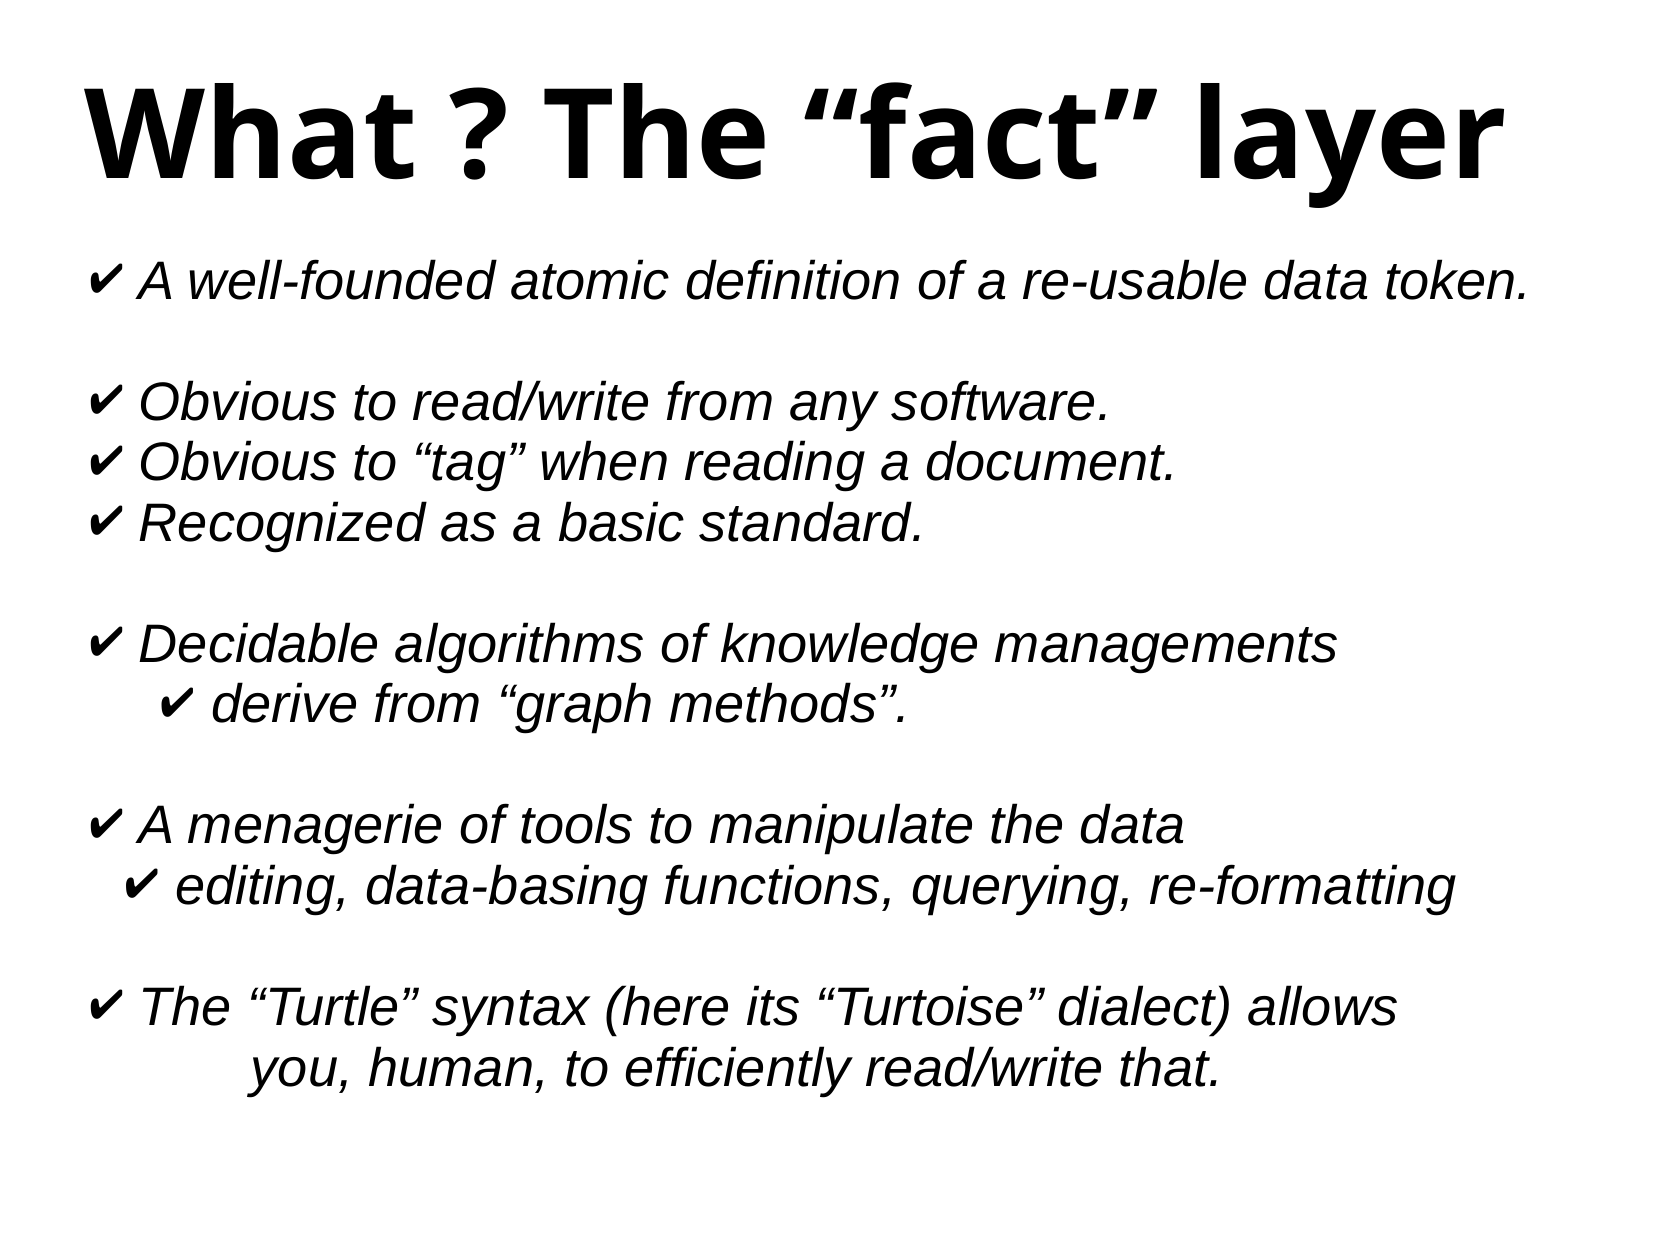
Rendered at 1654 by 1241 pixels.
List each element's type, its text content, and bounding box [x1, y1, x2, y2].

text_box What ? The “fact” layer [37, 37, 1538, 245]
text_box A well-founded atomic definition of a re-usable data token. Obvious to read/write from any software. Obvious to “tag” when reading a document. Recognized as a basic standard. Decidable algorithms of knowledge managements derive from “graph methods”. A menagerie of tools to manipulate the data editing, data-basing functions, querying, re-formatting The “Turtle” syntax (here its “Turtoise” dialect) allows you, human, to efficiently read/write that. [75, 242, 1549, 1111]
